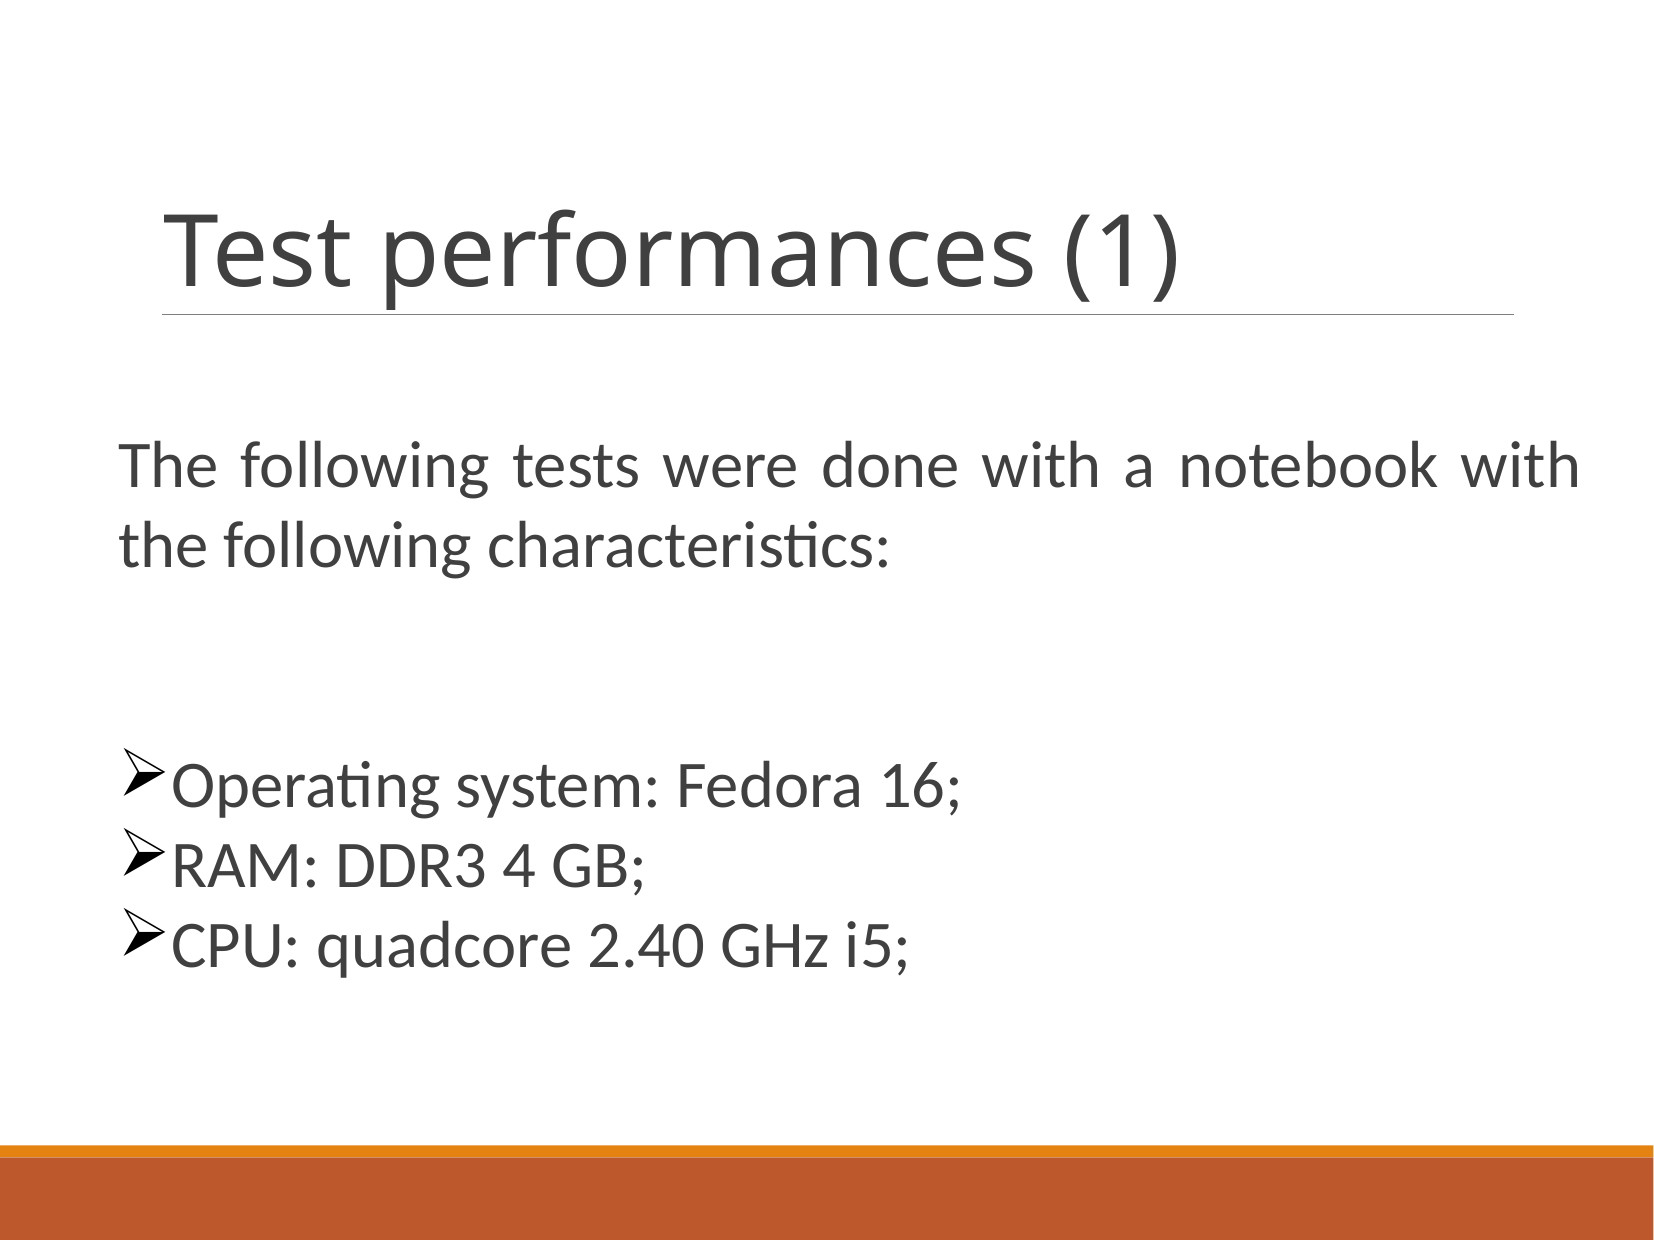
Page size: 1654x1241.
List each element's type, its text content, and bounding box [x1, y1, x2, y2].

text_box The following tests were done with a notebook with the following characteristics: Operating system: Fedora 16; RAM: DDR3 4 GB; CPU: quadcore 2.40 GHz i5; [118, 333, 1583, 1061]
text_box Test performances (1) [148, 51, 1513, 314]
